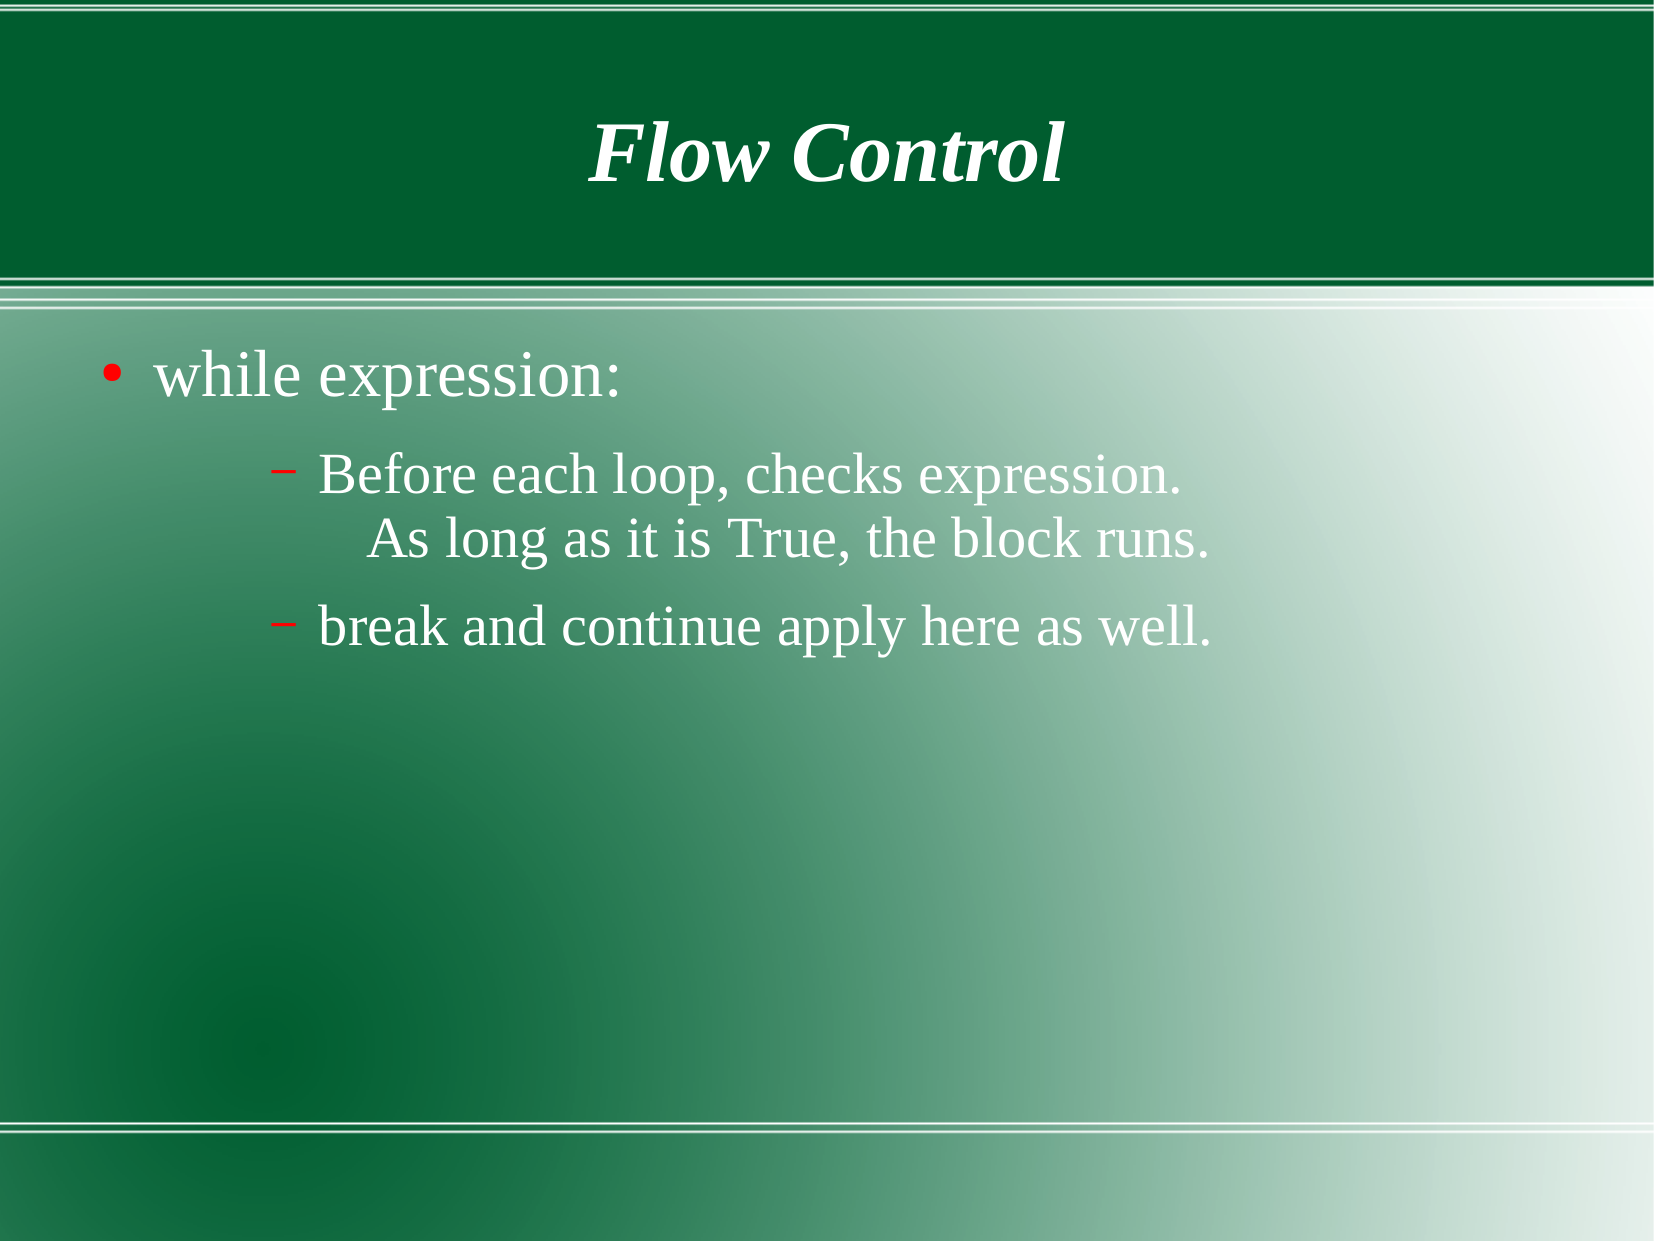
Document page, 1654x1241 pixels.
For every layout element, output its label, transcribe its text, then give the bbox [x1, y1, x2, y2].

picture [0, 0, 1654, 1241]
list while expression: Before each loop, checks expression. As long as it is True, the block runs. break and continue apply here as well. [82, 337, 1571, 1156]
title Flow Control [82, 49, 1571, 257]
